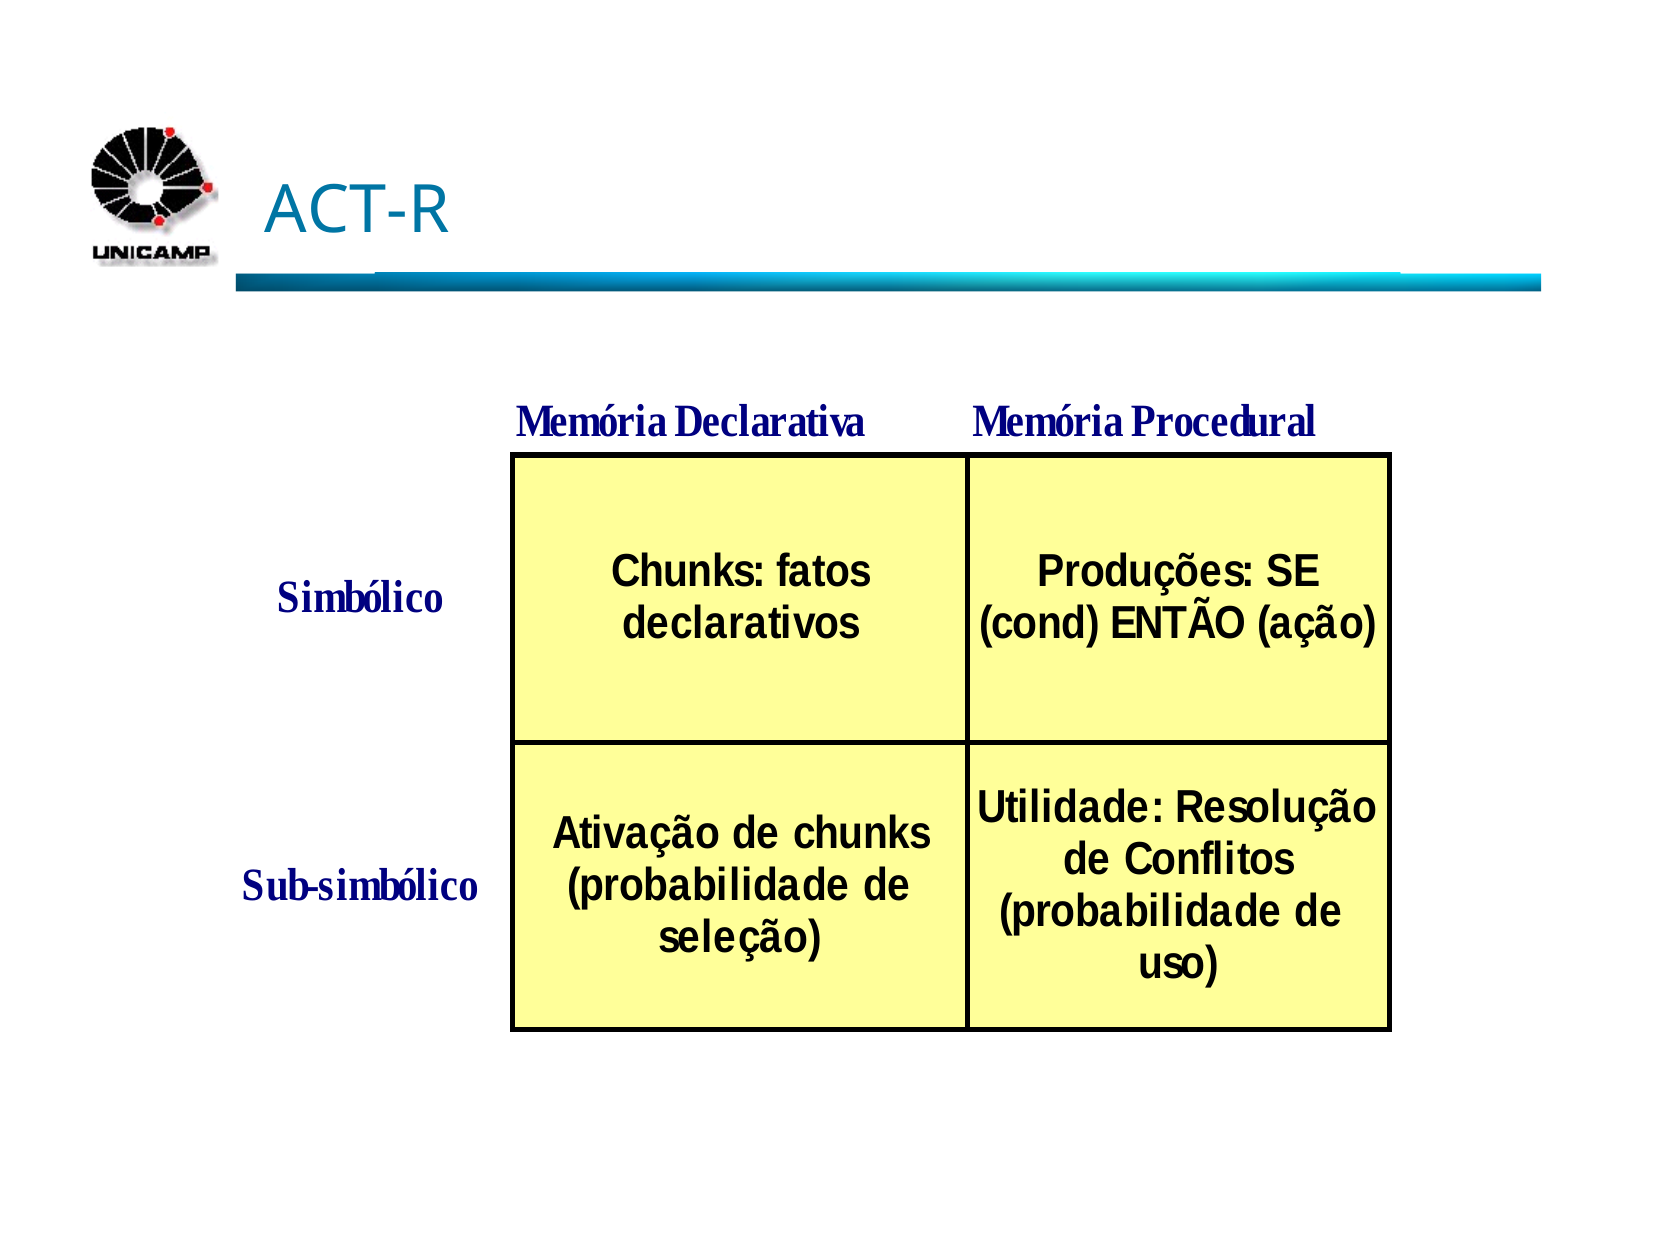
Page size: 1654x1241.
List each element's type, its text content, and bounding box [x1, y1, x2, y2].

chart [206, 336, 1392, 1034]
picture [125, 272, 1654, 295]
title ACT-R [264, 42, 1534, 250]
